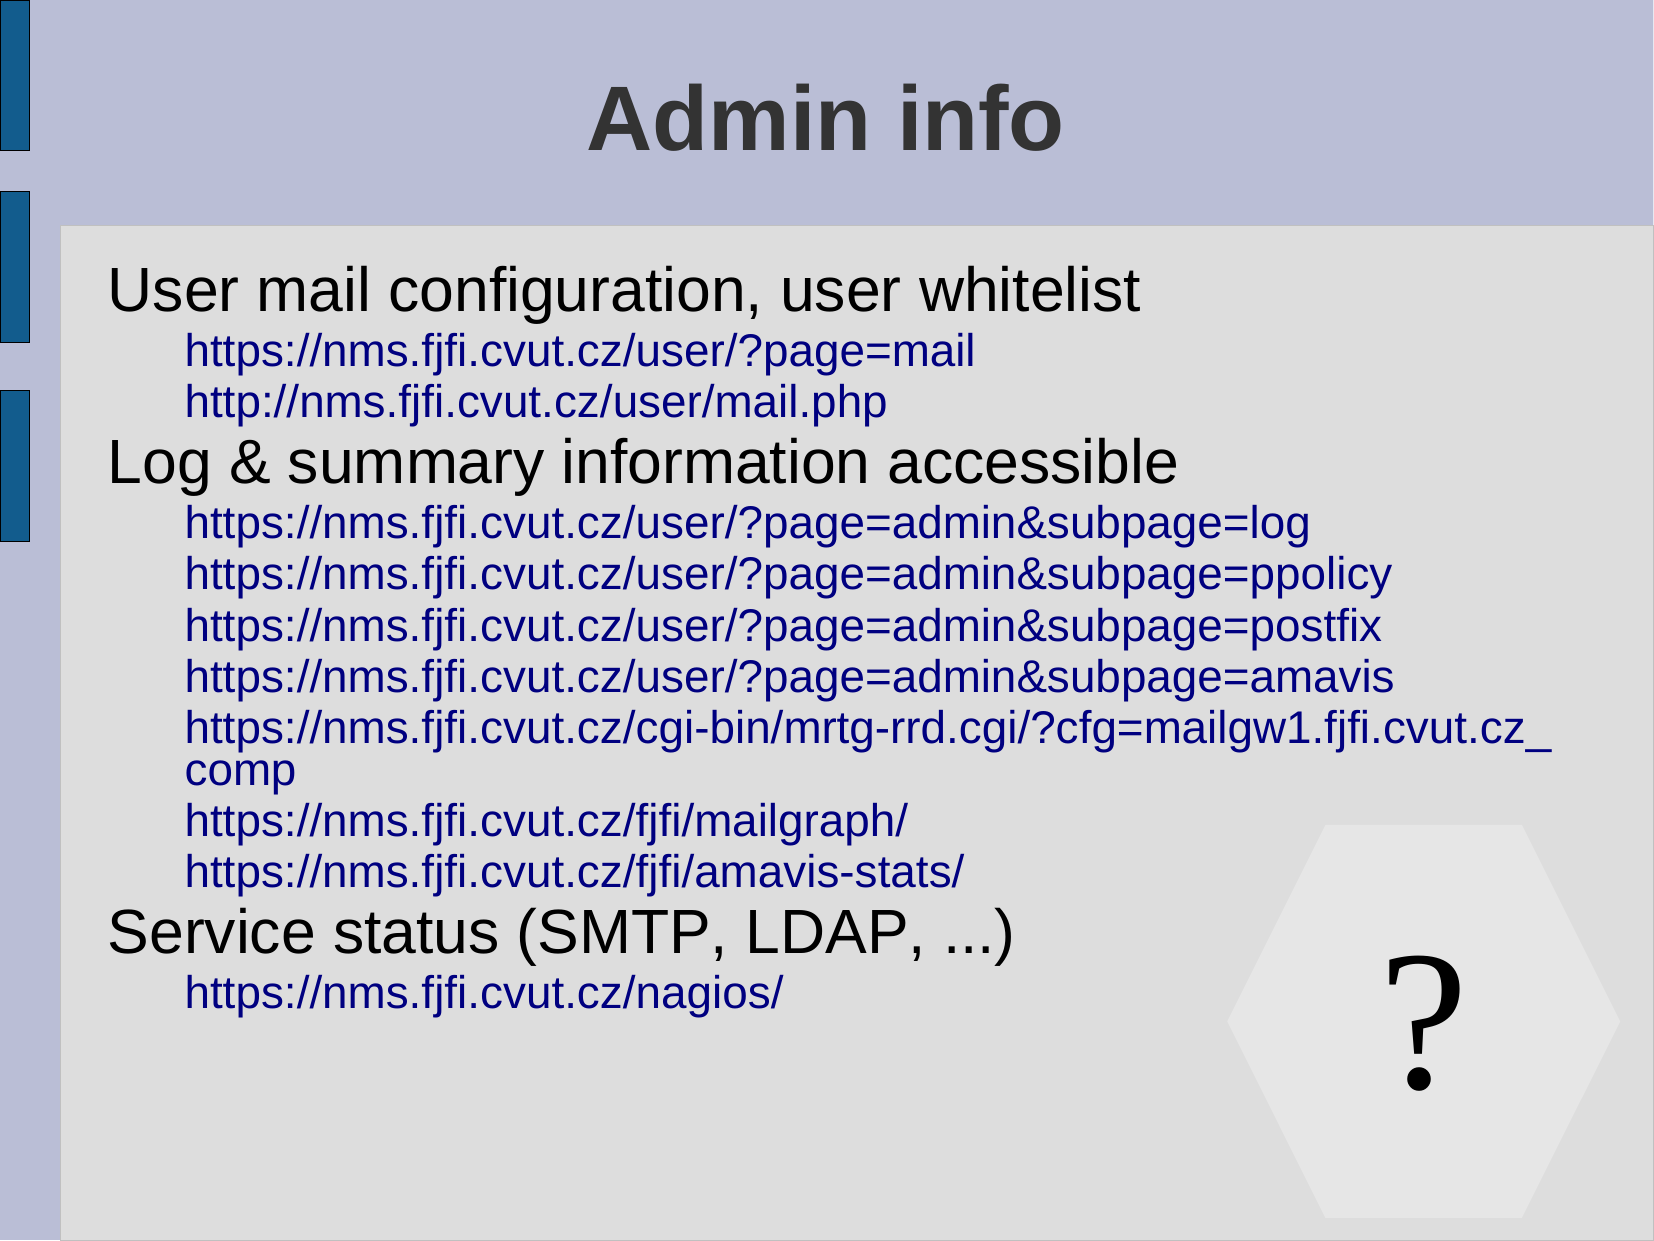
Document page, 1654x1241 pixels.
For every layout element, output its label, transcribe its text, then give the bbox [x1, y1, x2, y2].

list User mail configuration, user whitelist https://nms.fjfi.cvut.cz/user/?page=mail http://nms.fjfi.cvut.cz/user/mail.php Log & summary information accessible https://nms.fjfi.cvut.cz/user/?page=admin&subpage=log https://nms.fjfi.cvut.cz/user/?page=admin&subpage=ppolicy https://nms.fjfi.cvut.cz/user/?page=admin&subpage=postfix https://nms.fjfi.cvut.cz/user/?page=admin&subpage=amavis https://nms.fjfi.cvut.cz/cgi-bin/mrtg-rrd.cgi/?cfg=mailgw1.fjfi.cvut.cz_comp https://nms.fjfi.cvut.cz/fjfi/mailgraph/ https://nms.fjfi.cvut.cz/fjfi/amavis-stats/ Service status (SMTP, LDAP, ...) https://nms.fjfi.cvut.cz/nagios/ [90, 255, 1561, 1171]
title Admin info [120, 15, 1533, 223]
text_box ? [1227, 824, 1621, 1218]
